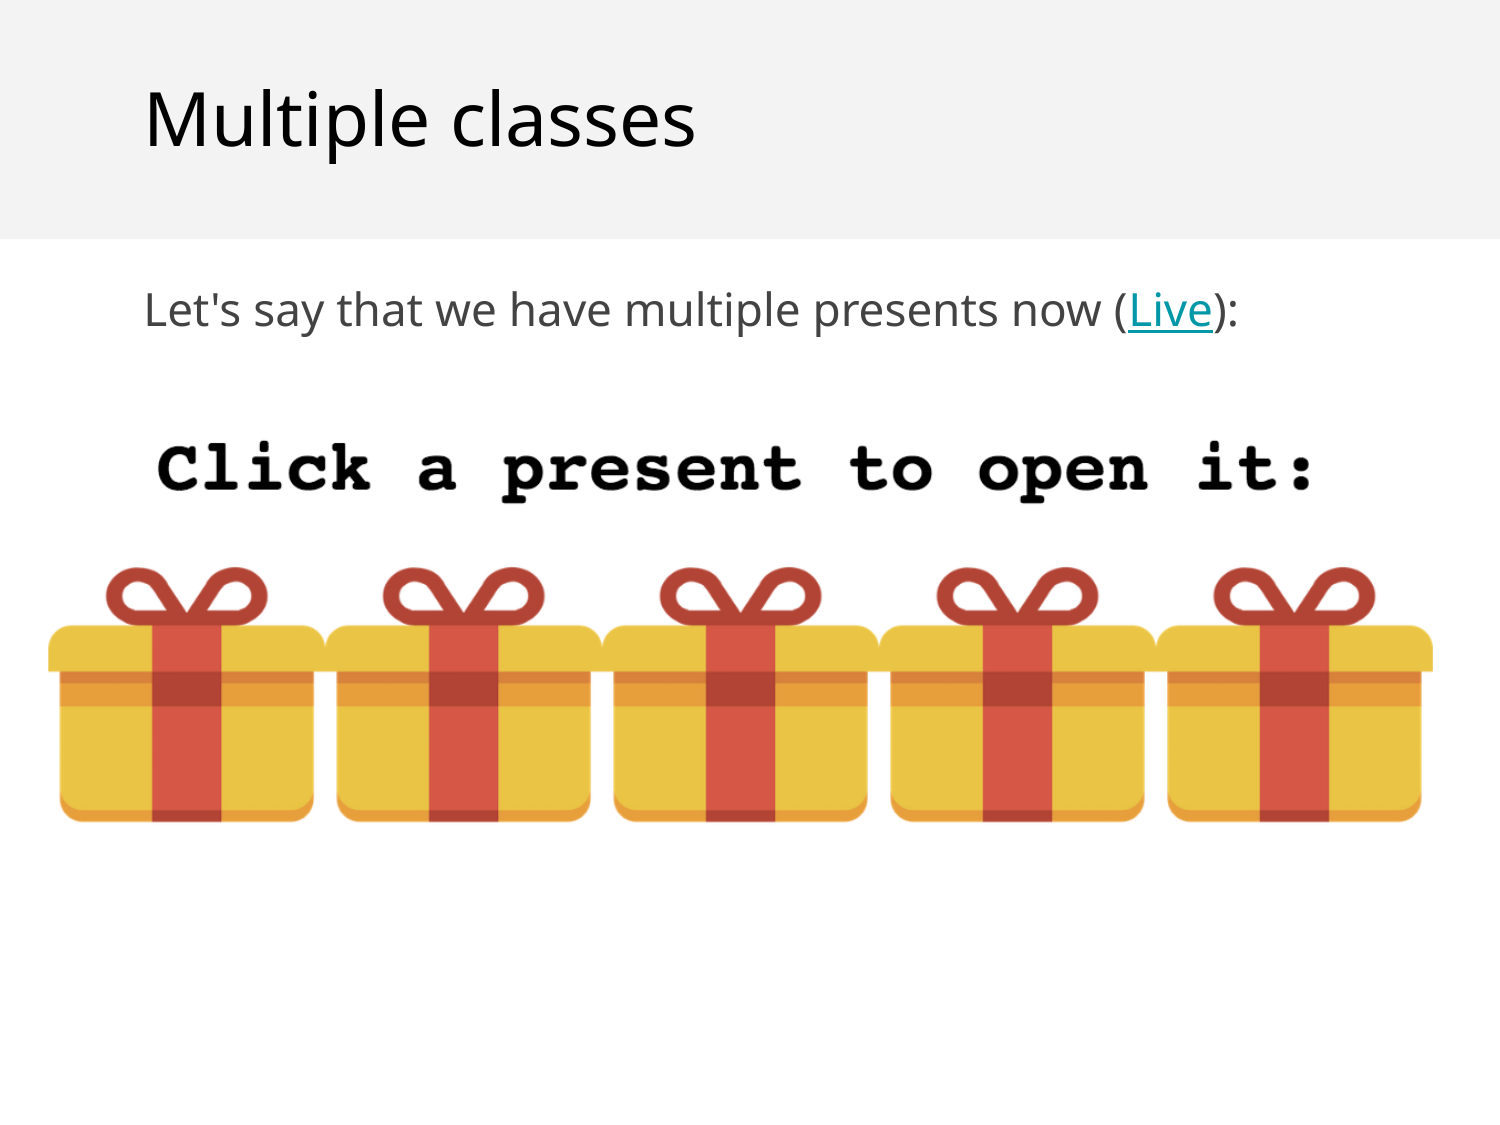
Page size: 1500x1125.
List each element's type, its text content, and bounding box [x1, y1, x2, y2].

picture [24, 381, 1475, 900]
title Multiple classes [128, 56, 1372, 183]
list Let's say that we have multiple presents now (Live): [128, 255, 1372, 381]
